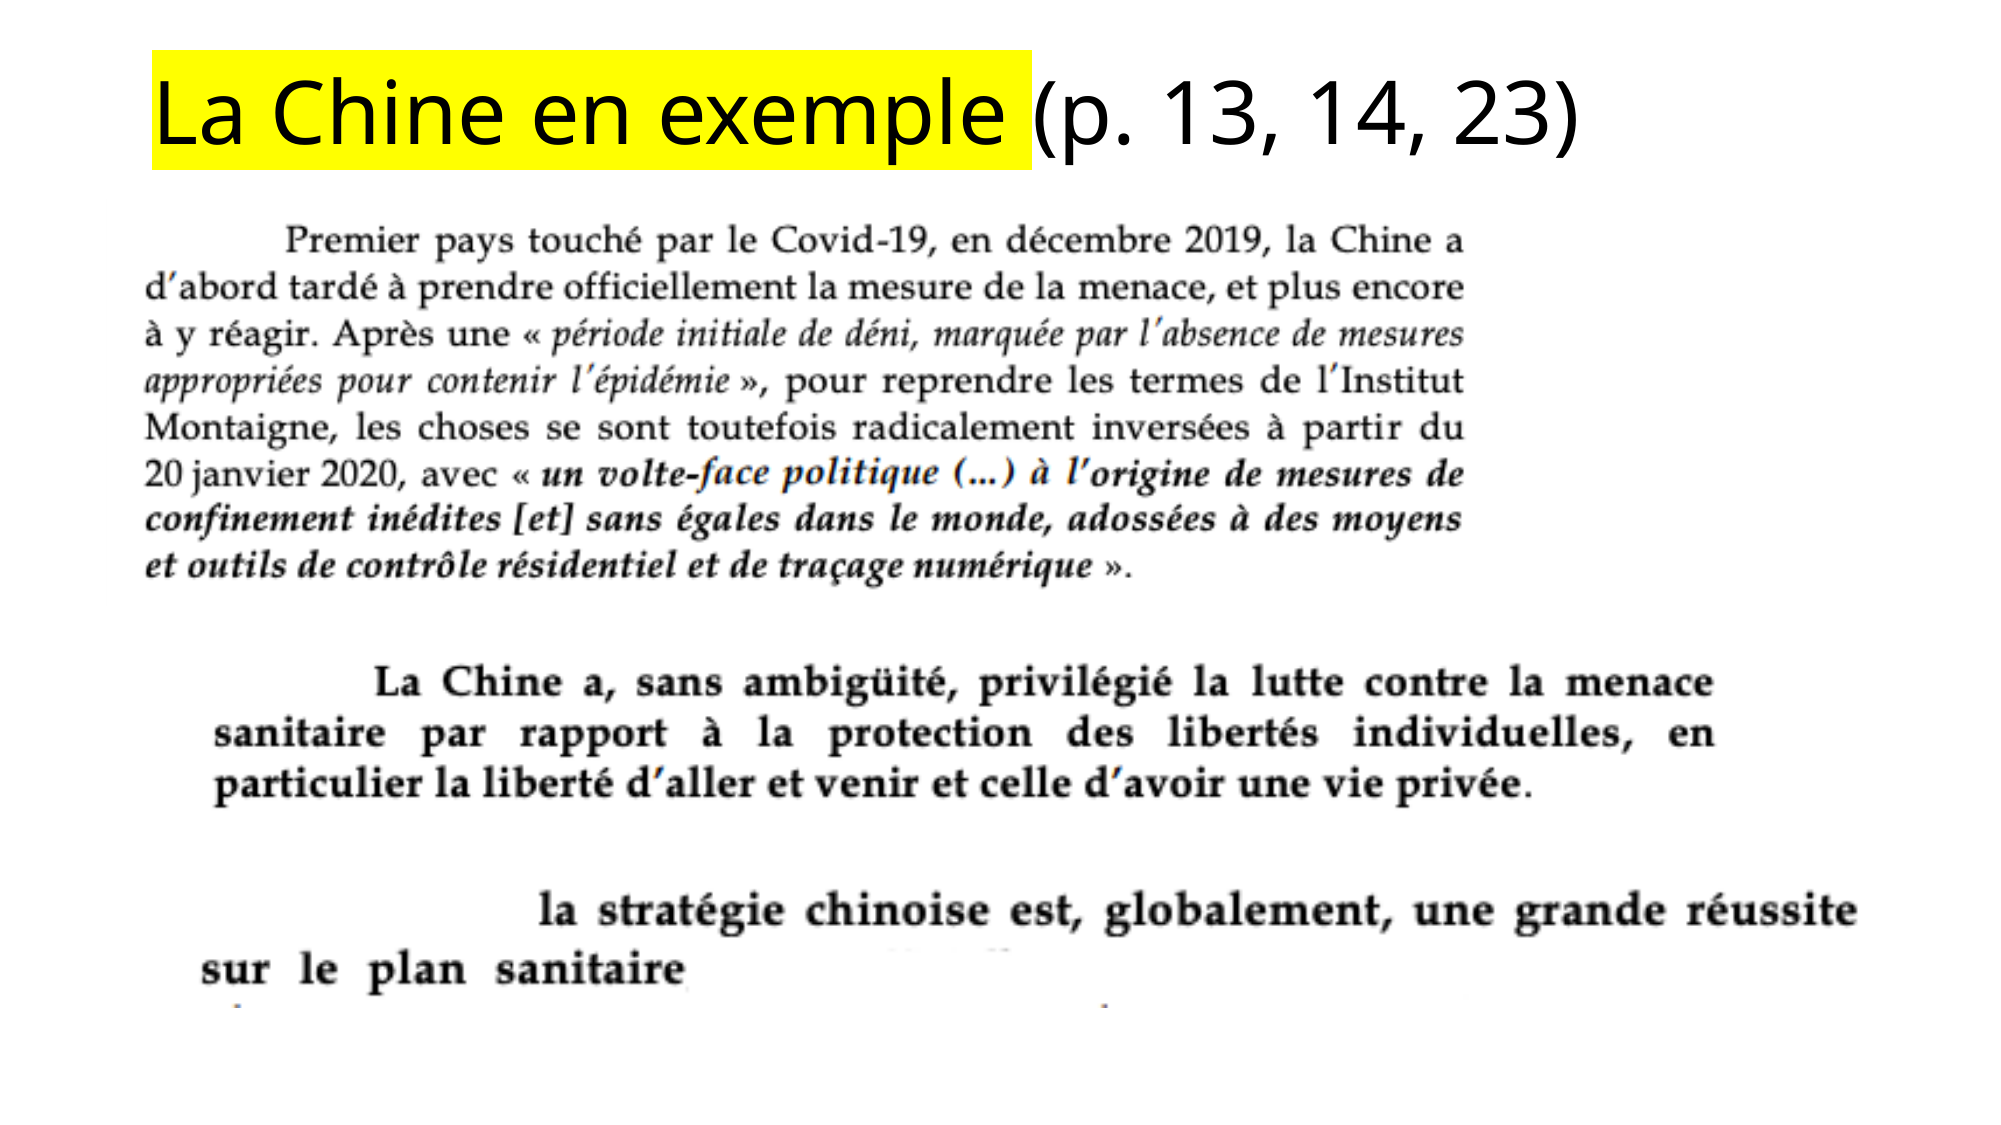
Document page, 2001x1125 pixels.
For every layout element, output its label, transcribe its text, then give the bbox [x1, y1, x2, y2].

title La Chine en exemple (p. 13, 14, 23) [137, 59, 1863, 278]
picture [105, 200, 1506, 606]
picture [187, 643, 1736, 819]
picture [186, 879, 1890, 1008]
